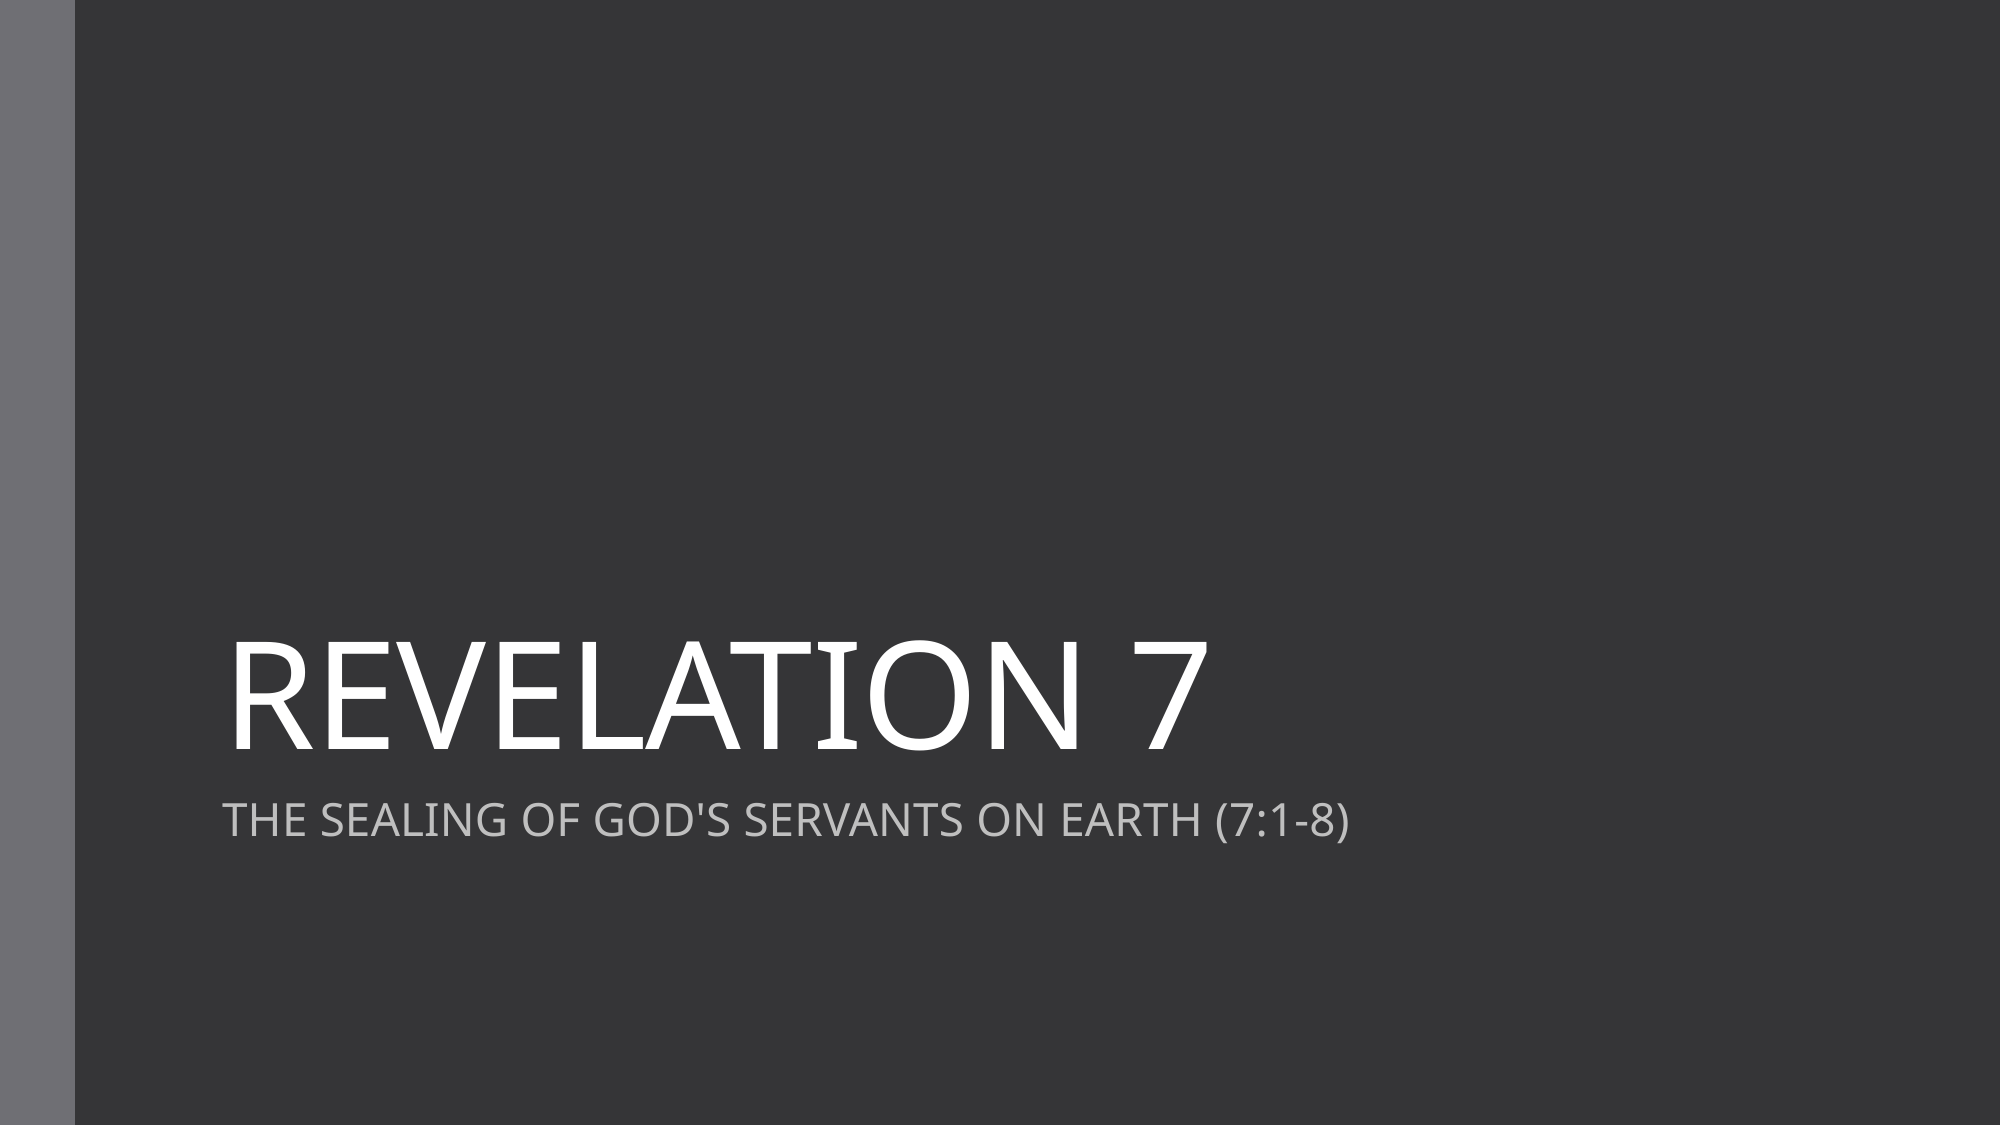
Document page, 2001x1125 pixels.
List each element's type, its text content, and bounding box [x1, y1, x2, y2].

title REVELATION 7 [206, 124, 1752, 787]
subtitle THE SEALING OF GOD'S SERVANTS ON EARTH (7:1-8) [206, 787, 1752, 1066]
